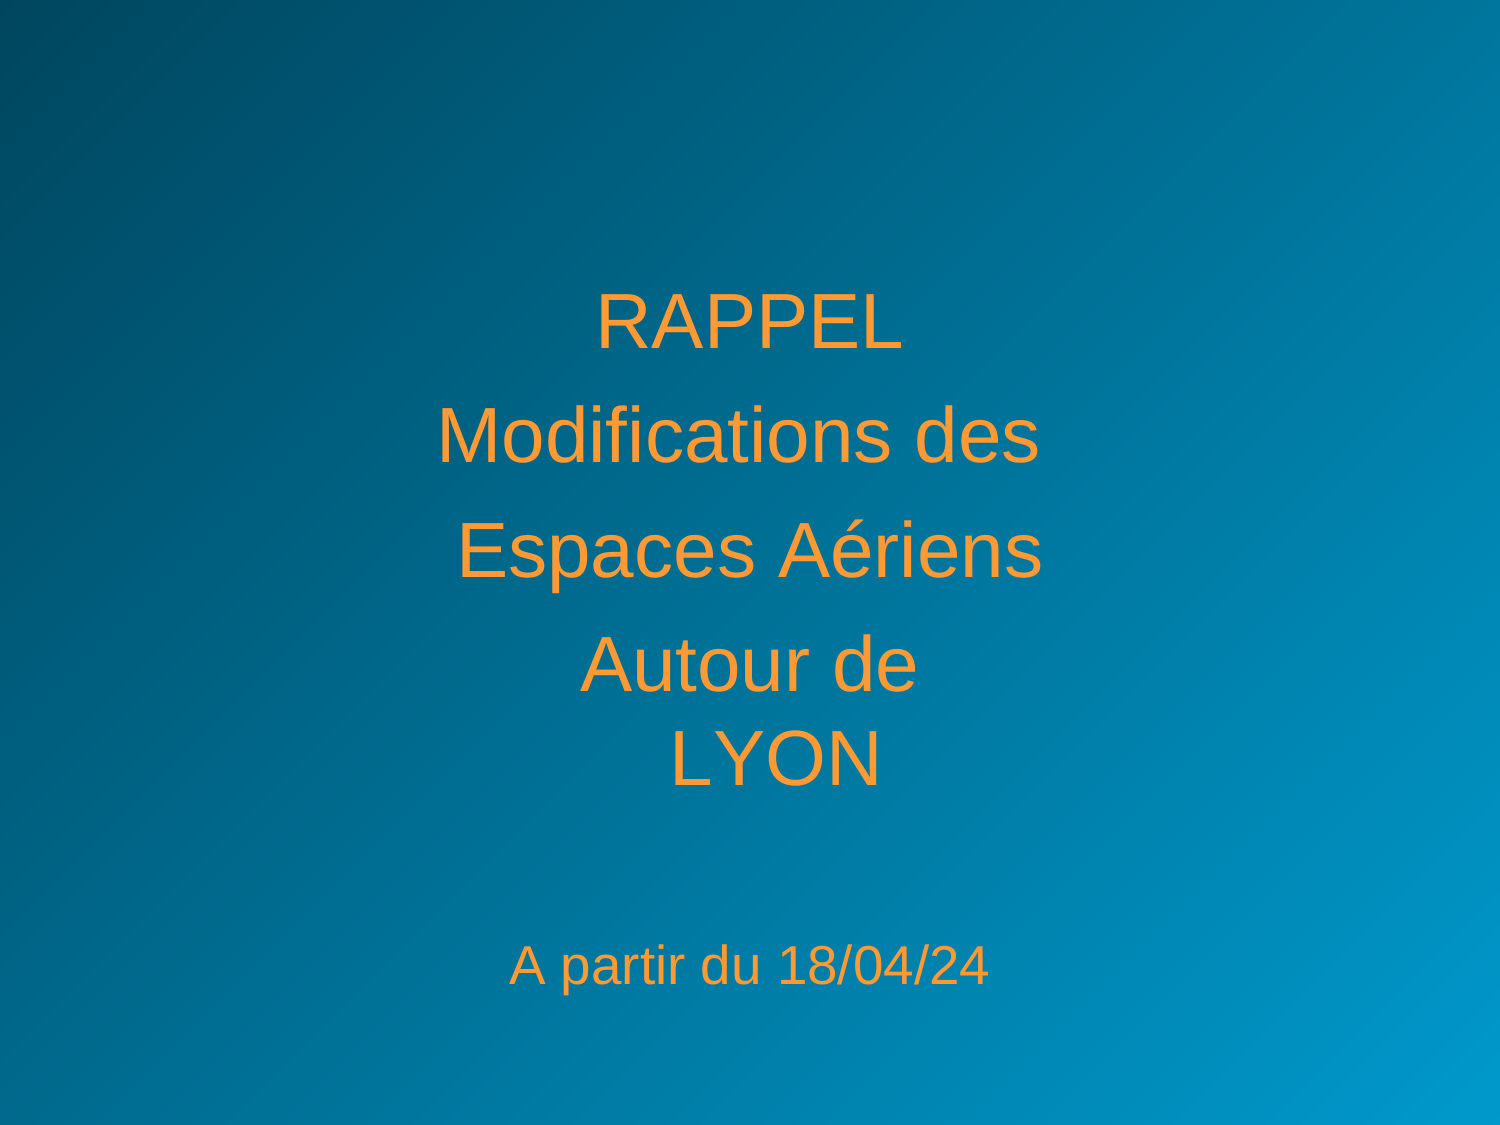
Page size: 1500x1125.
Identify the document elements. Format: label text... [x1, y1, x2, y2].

list RAPPEL Modifications des Espaces Aériens Autour de LYON A partir du 18/04/24 [75, 262, 1426, 1005]
